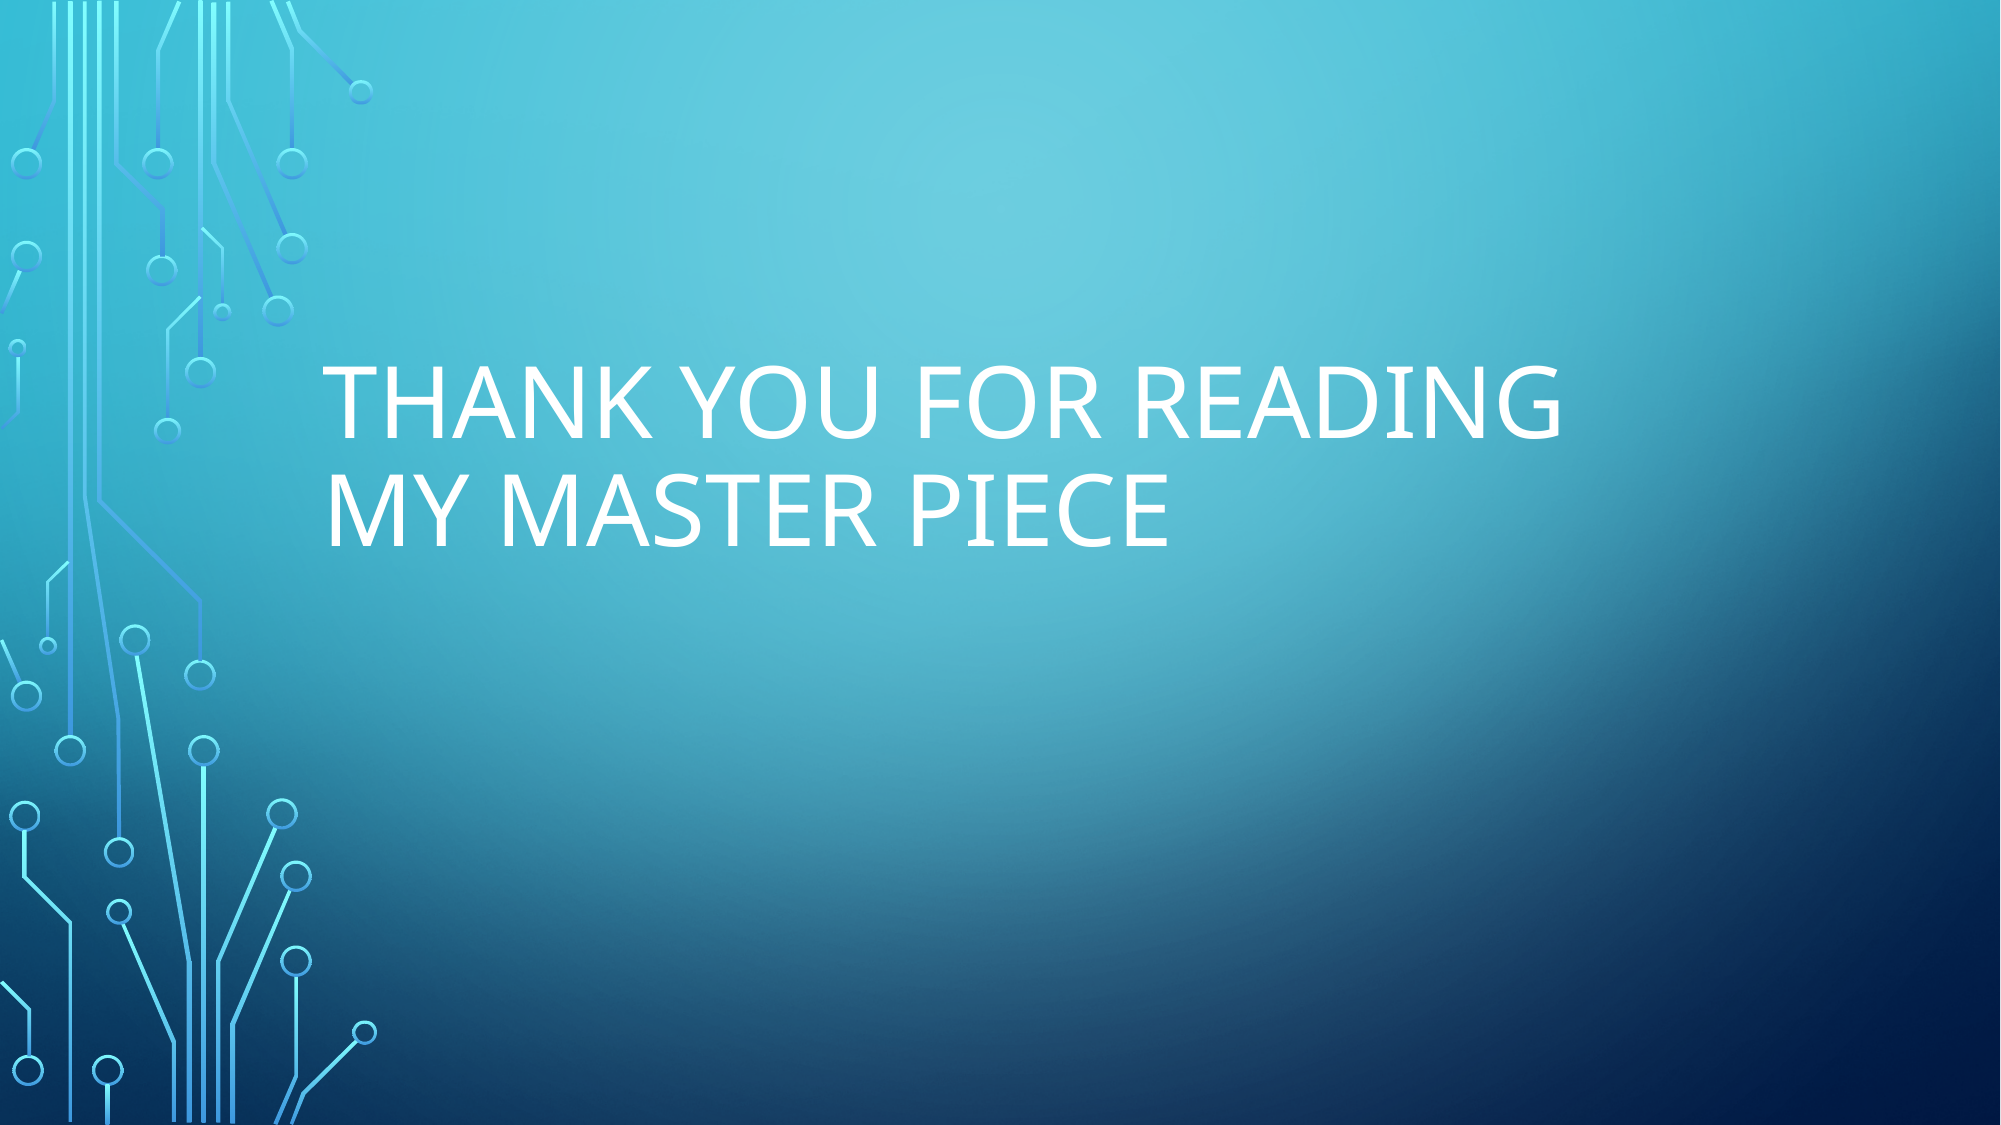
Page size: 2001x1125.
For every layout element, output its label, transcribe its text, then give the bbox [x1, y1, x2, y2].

title THANK YOU FOR READING MY MASTER PIECE [307, 184, 1750, 576]
